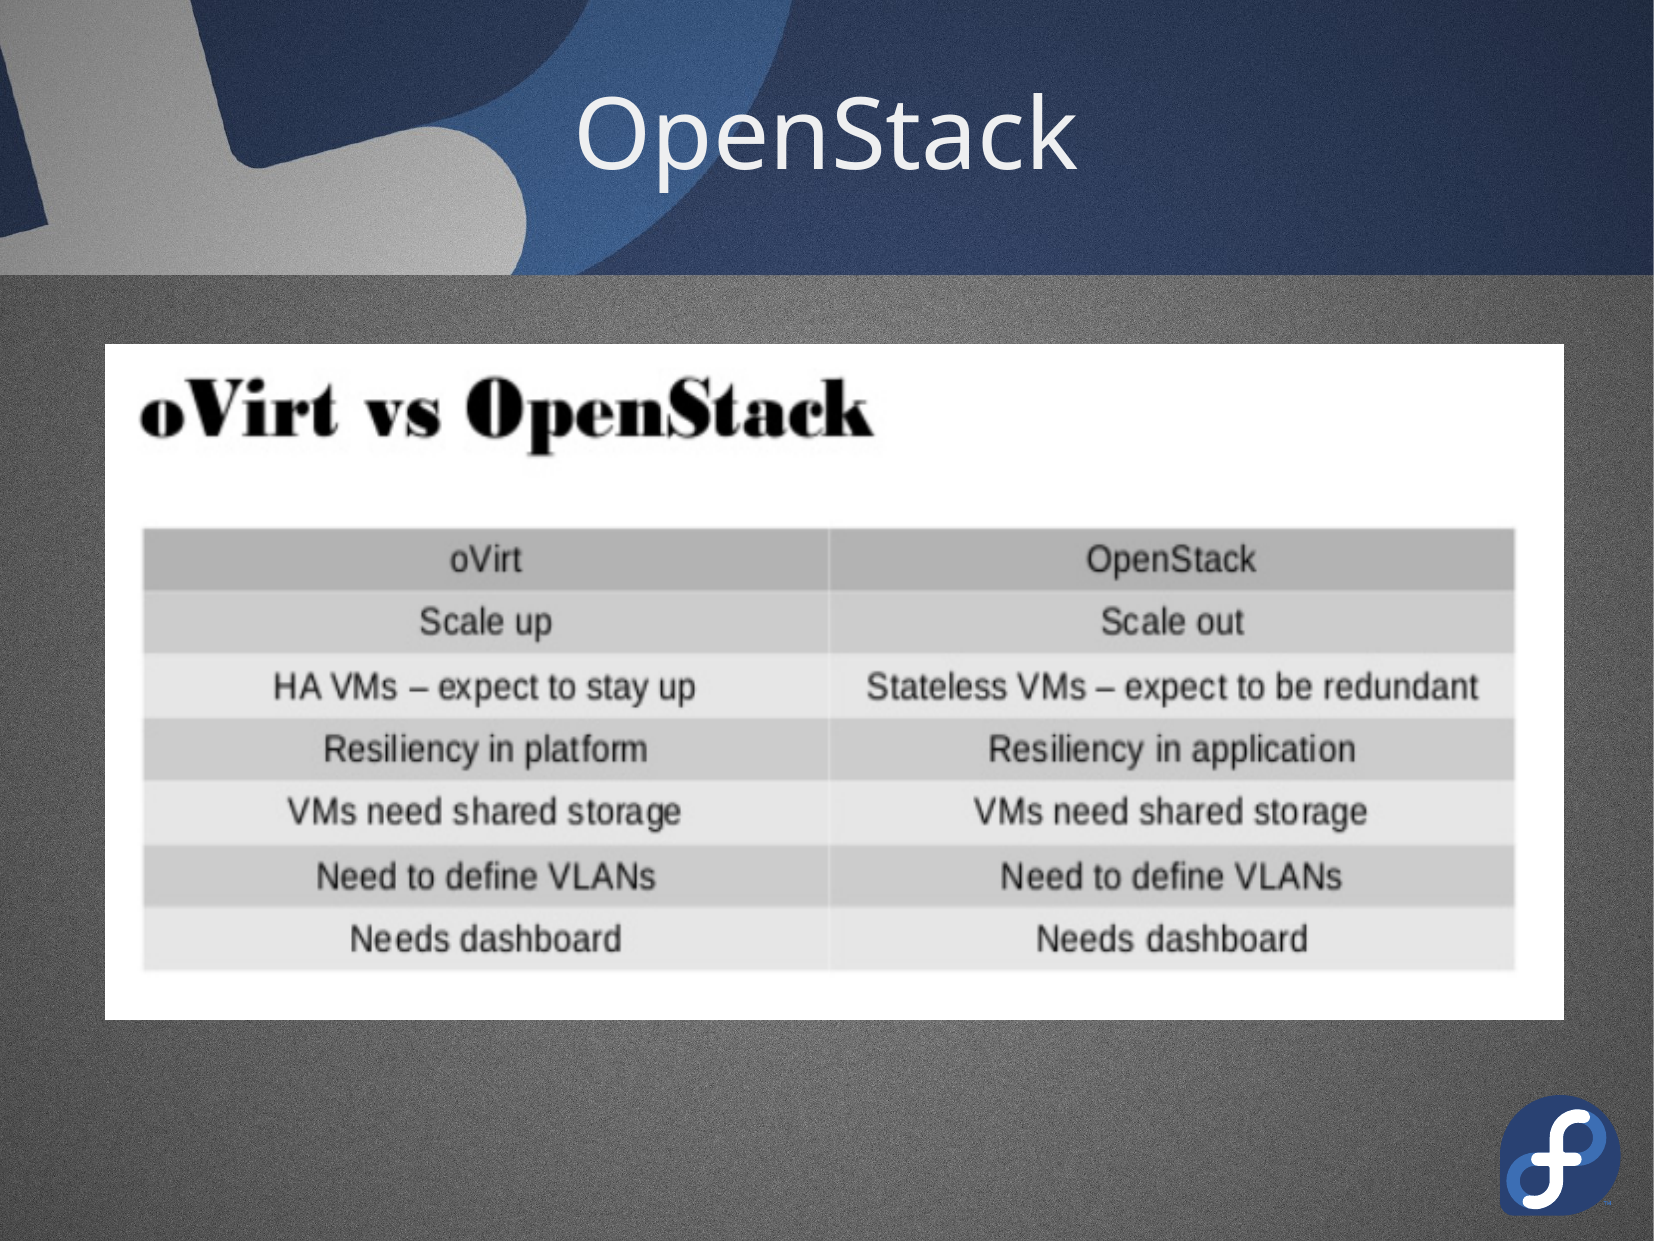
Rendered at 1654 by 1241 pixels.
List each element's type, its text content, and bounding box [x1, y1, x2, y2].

text_box OpenStack [88, 29, 1565, 237]
picture [0, 0, 1654, 1241]
